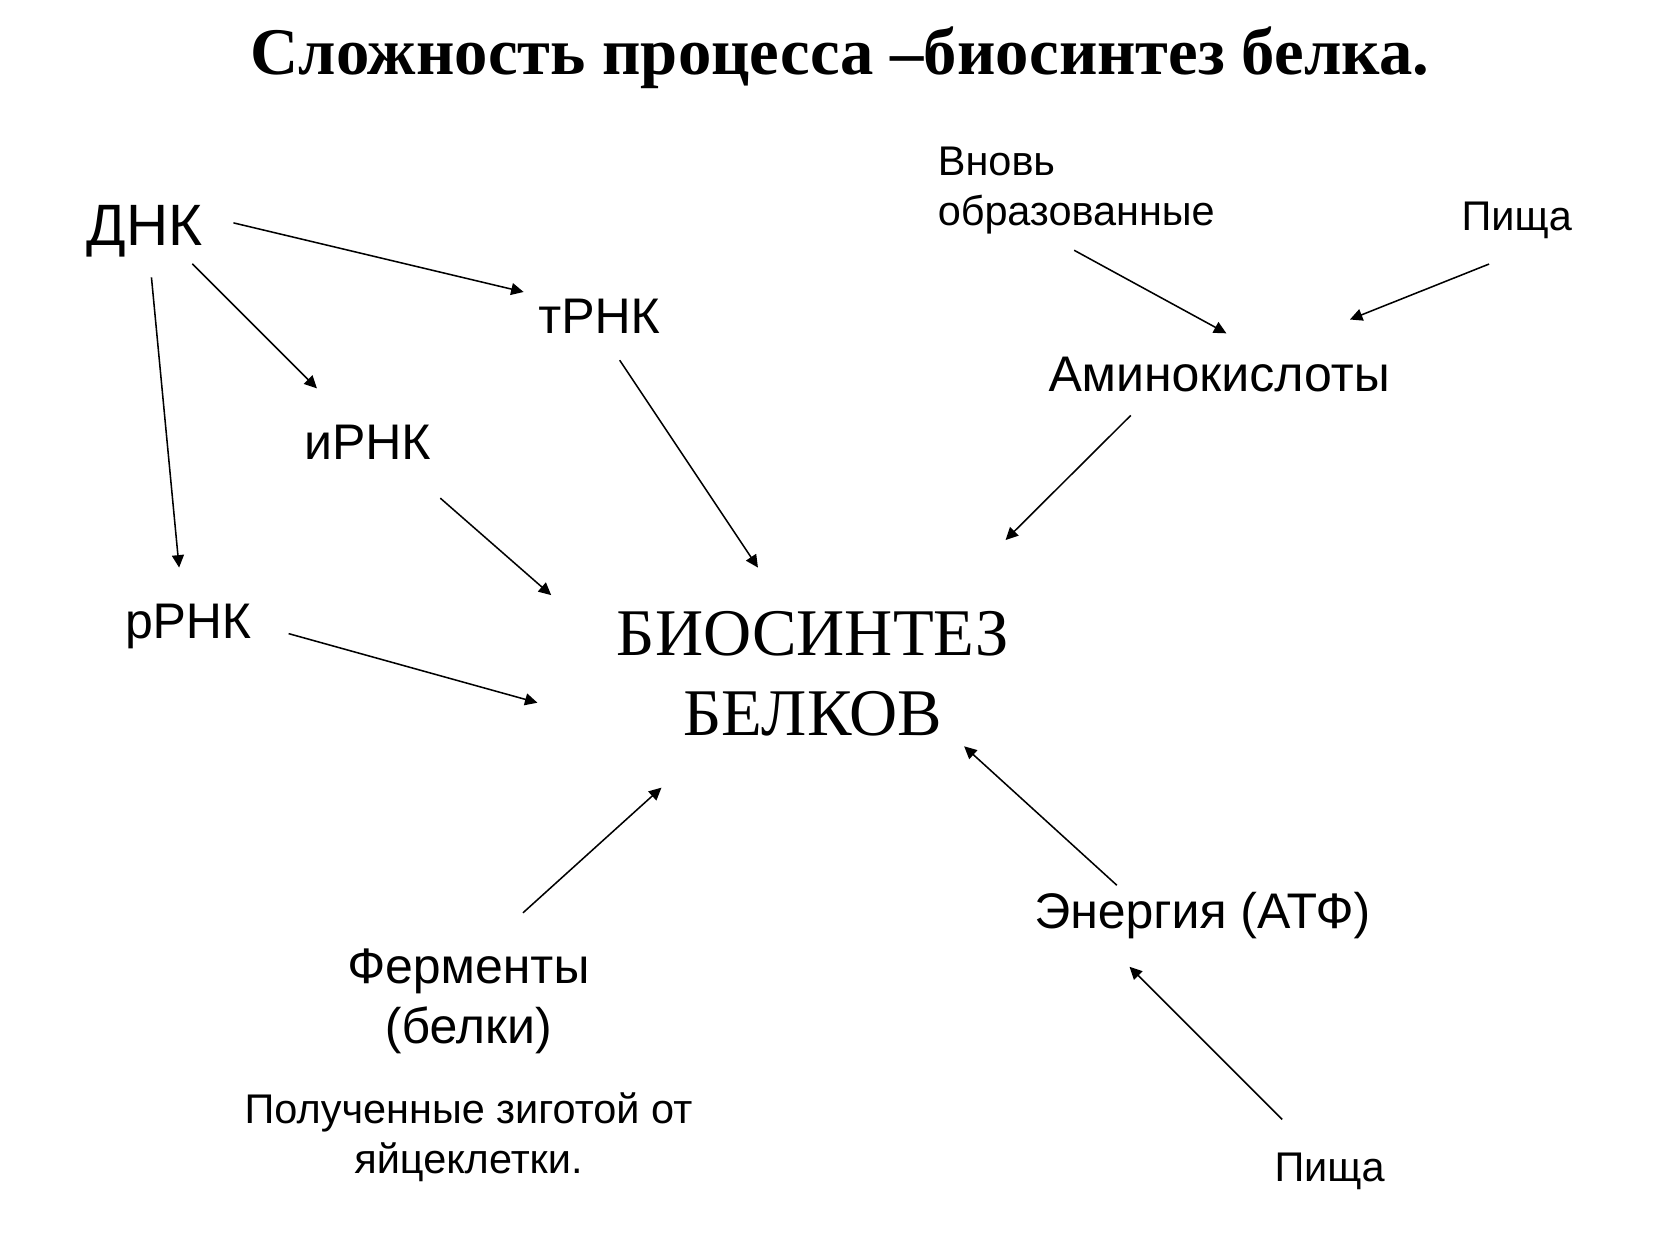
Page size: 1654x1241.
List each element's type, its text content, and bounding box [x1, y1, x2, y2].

text_box Полученные зиготой от яйцеклетки. [151, 1074, 786, 1190]
text_box иРНК [289, 402, 538, 478]
text_box Пища [1446, 181, 1627, 247]
text_box Сложность процесса –биосинтез белка. [82, 0, 1599, 96]
text_box Аминокислоты [1005, 333, 1434, 409]
text_box Энергия (АТФ) [1019, 870, 1447, 947]
text_box Пища [1240, 1132, 1420, 1198]
text_box тРНК [523, 275, 745, 351]
text_box Ферменты (белки) [303, 925, 634, 1062]
text_box БИОСИНТЕЗ БЕЛКОВ [509, 581, 1117, 757]
text_box Вновь образованные [923, 126, 1323, 242]
text_box рРНК [110, 581, 290, 657]
text_box ДНК [27, 179, 262, 265]
